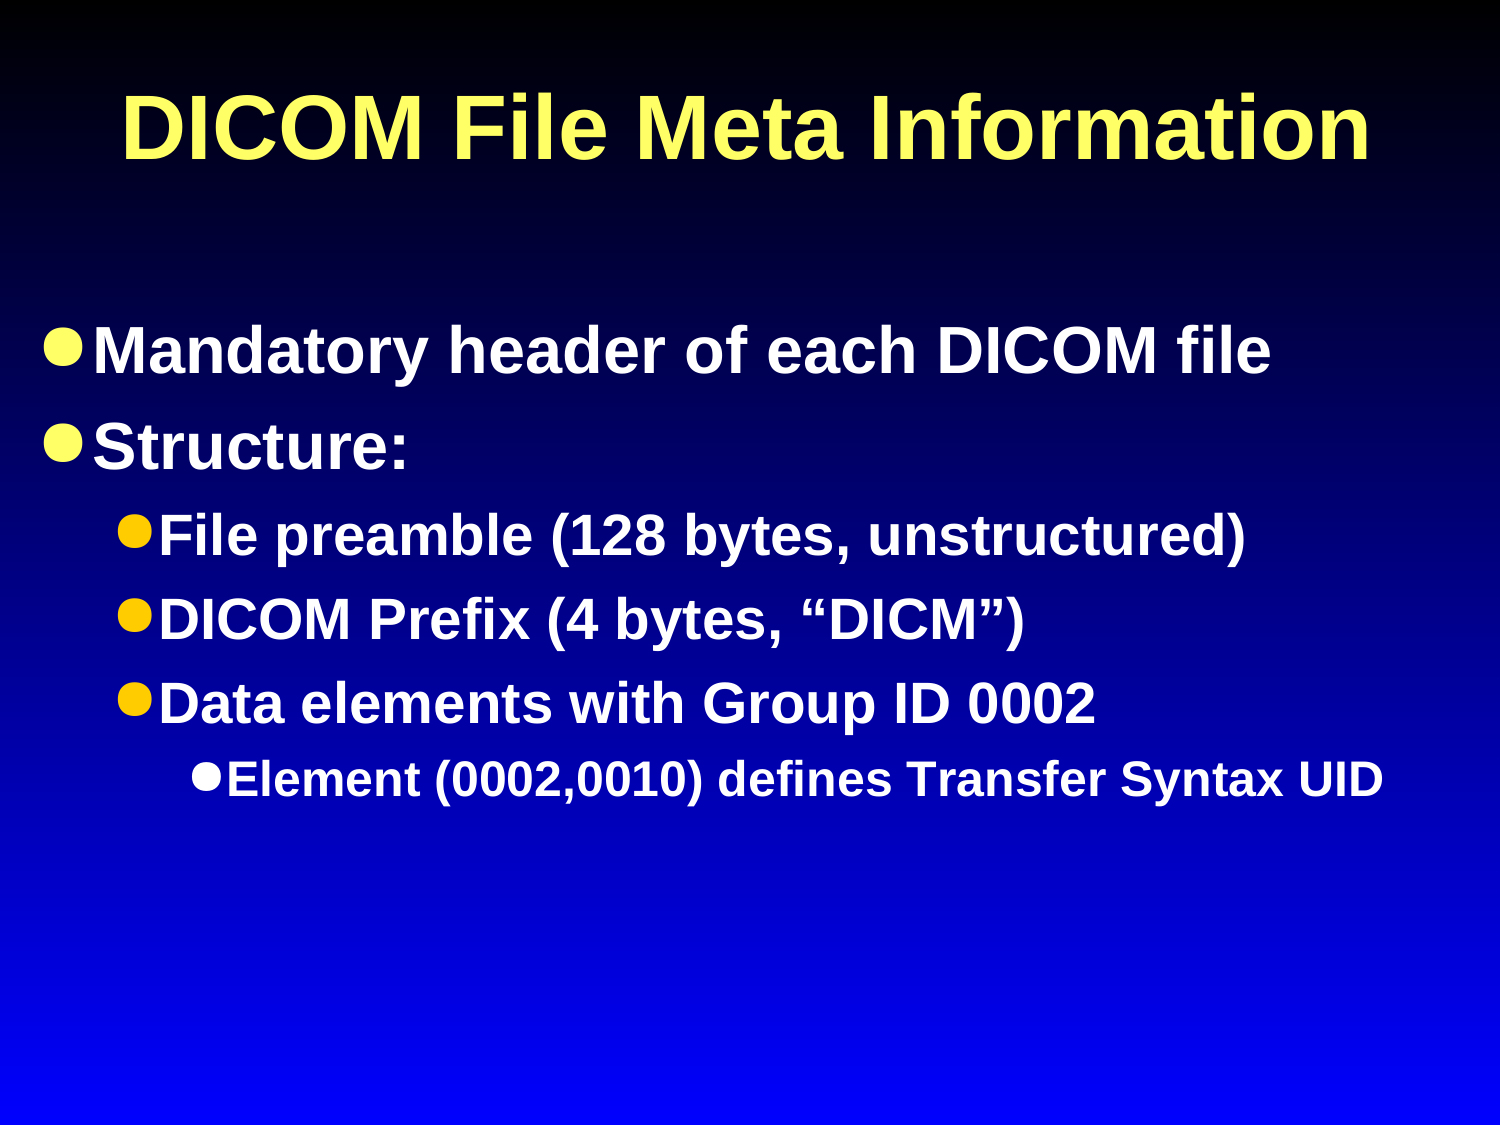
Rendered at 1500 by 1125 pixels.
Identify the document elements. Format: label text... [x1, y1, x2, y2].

list Mandatory header of each DICOM file Structure: File preamble (128 bytes, unstructured) DICOM Prefix (4 bytes, “DICM”) Data elements with Group ID 0002 Element (0002,0010) defines Transfer Syntax UID [36, 312, 1458, 1022]
title DICOM File Meta Information [109, 14, 1385, 242]
